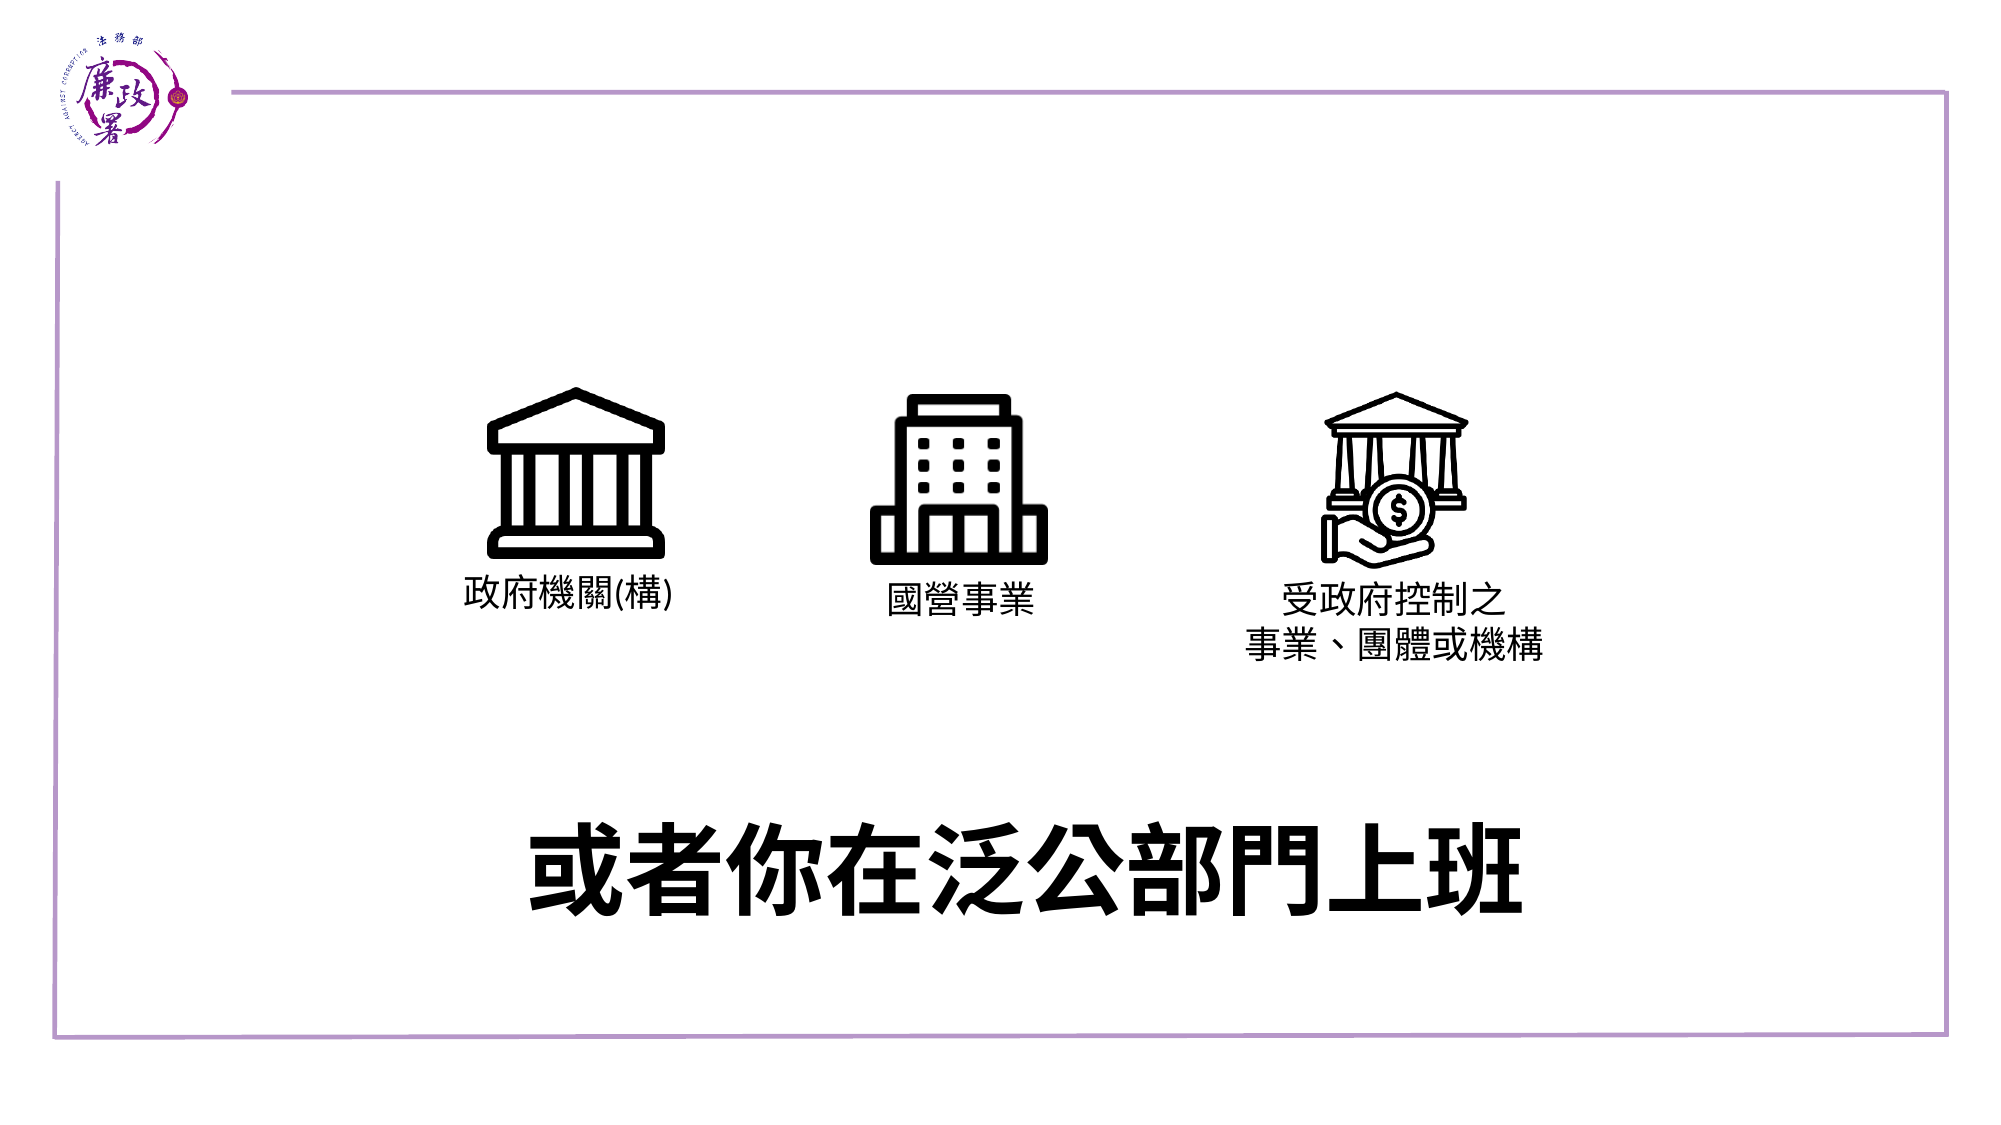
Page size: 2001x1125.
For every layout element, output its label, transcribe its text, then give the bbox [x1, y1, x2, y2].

picture [870, 394, 1048, 565]
picture [60, 32, 188, 146]
text_box 受政府控制之 事業、團體或機構 [1229, 568, 1560, 674]
text_box 或者你在泛公部門上班 [510, 800, 1541, 936]
text_box 政府機關(構) [448, 561, 689, 622]
text_box 國營事業 [871, 568, 1052, 629]
picture [487, 387, 665, 559]
picture [1305, 391, 1484, 568]
